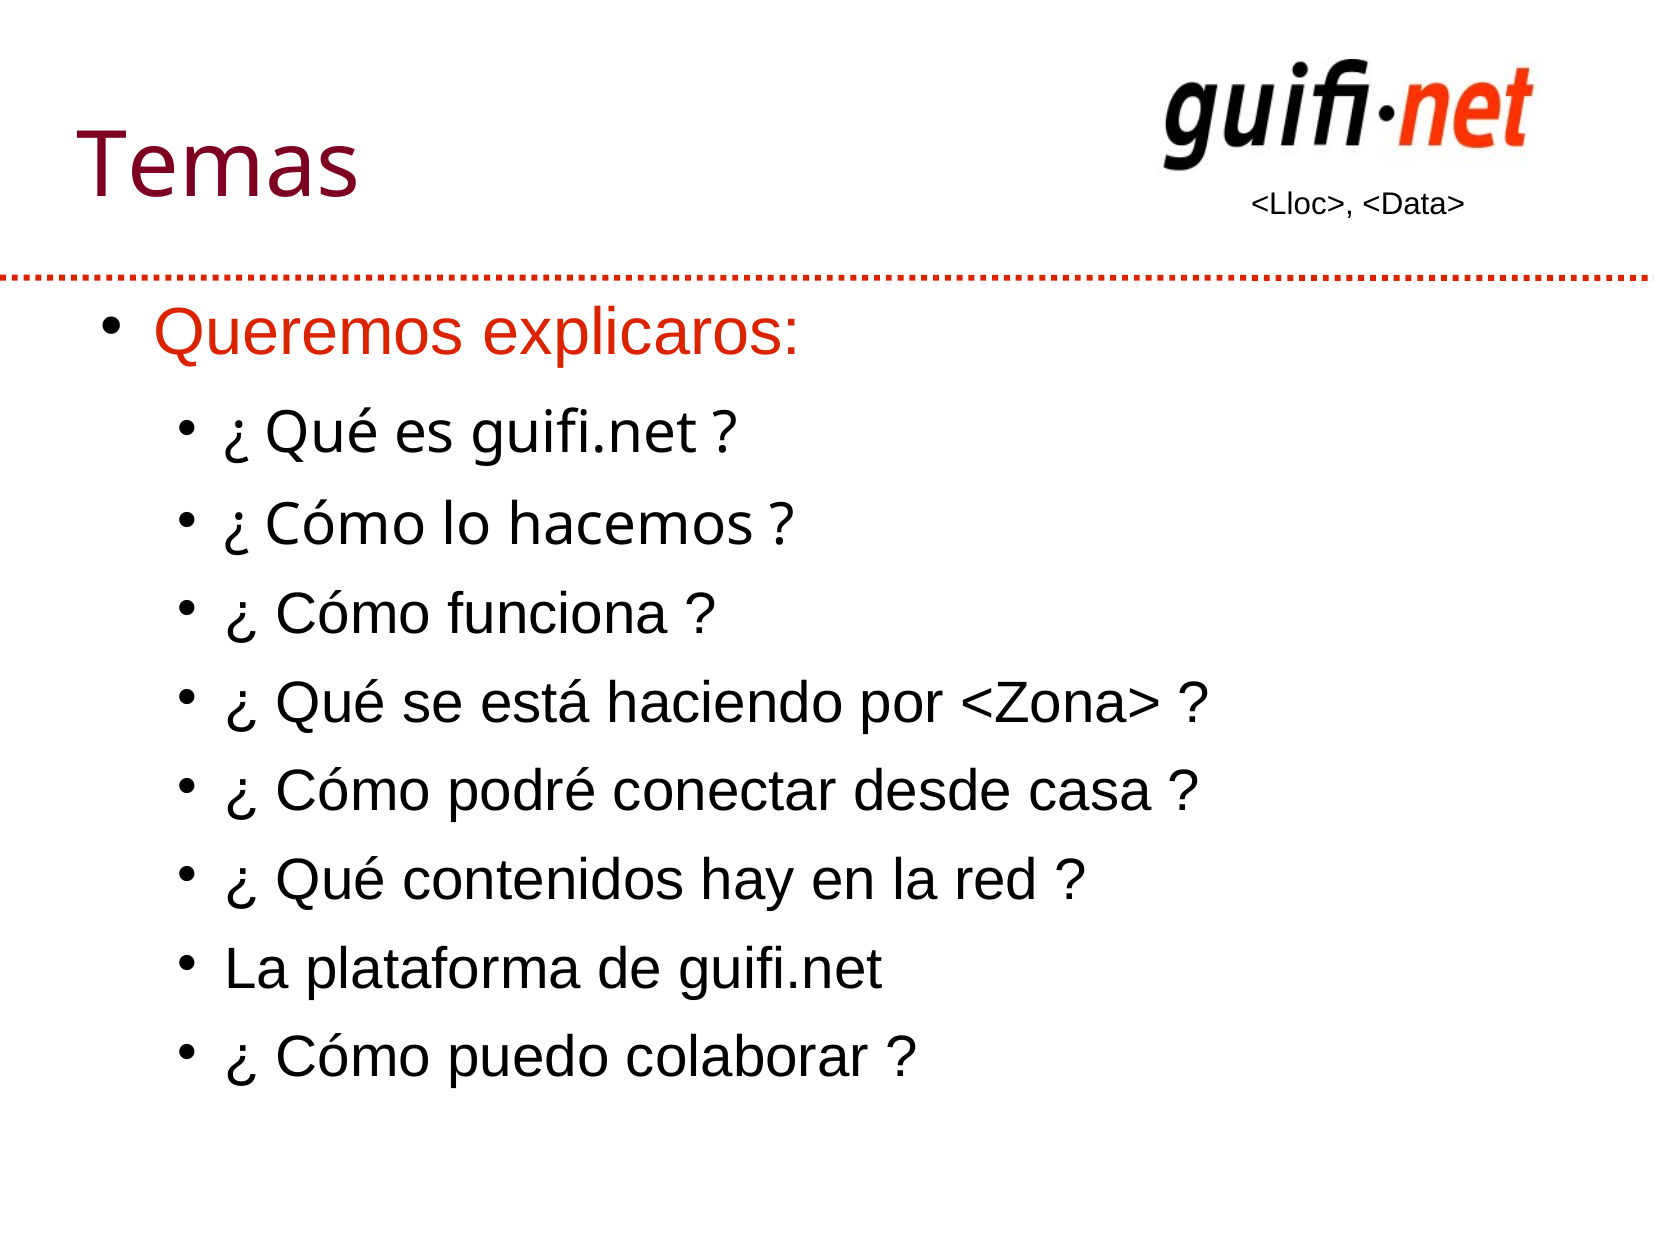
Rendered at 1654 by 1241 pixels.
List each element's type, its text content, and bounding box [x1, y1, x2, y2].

list Queremos explicaros: ¿ Qué es guifi.net ? ¿ Cómo lo hacemos ? ¿ Cómo funciona ? ¿ Qué se está haciendo por <Zona> ? ¿ Cómo podré conectar desde casa ? ¿ Qué contenidos hay en la red ? La plataforma de guifi.net ¿ Cómo puedo colaborar ? [82, 290, 1571, 1109]
title Temas [76, 66, 1093, 259]
picture [1157, 59, 1542, 172]
